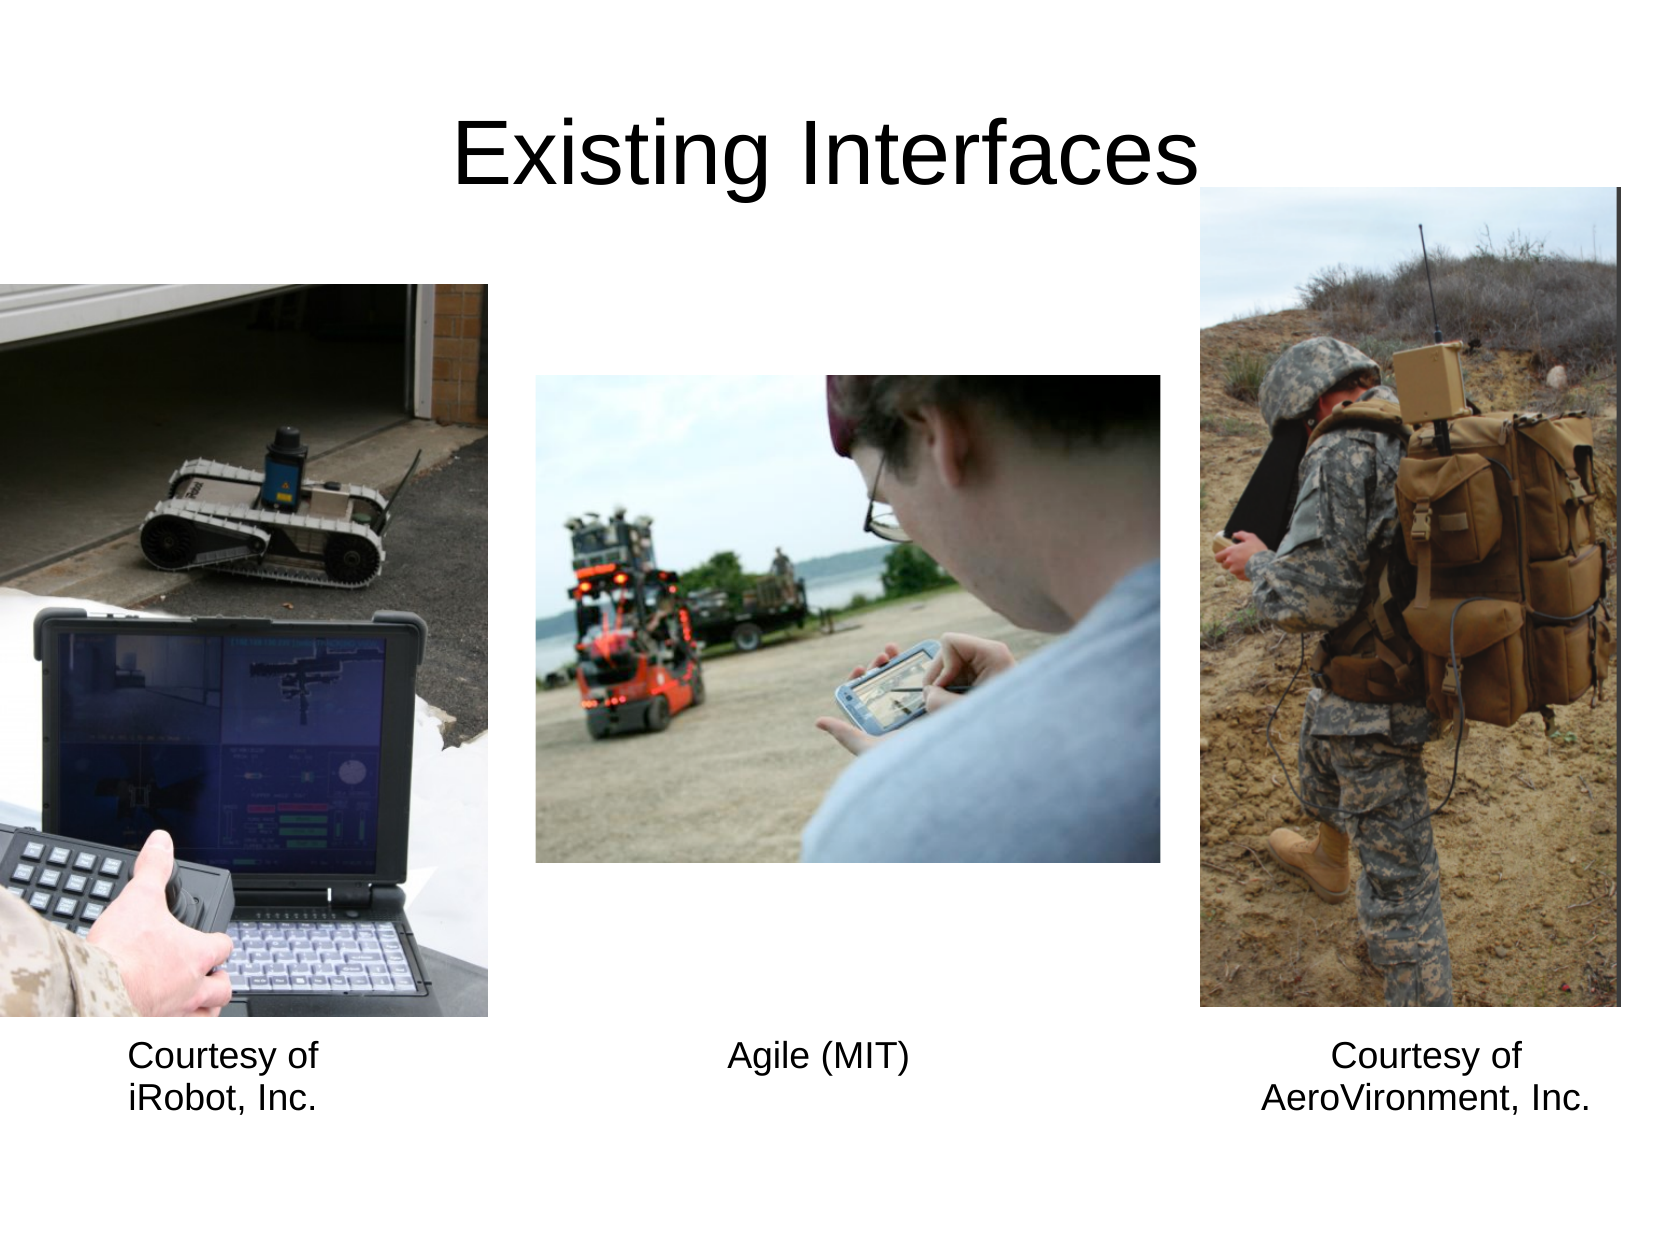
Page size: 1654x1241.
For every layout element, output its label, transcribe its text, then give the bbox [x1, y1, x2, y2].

title Existing Interfaces [82, 49, 1571, 257]
text_box Courtesy of iRobot, Inc. [112, 1027, 343, 1127]
text_box Agile (MIT) [712, 1027, 926, 1085]
picture [535, 375, 1161, 863]
picture [1200, 187, 1621, 1007]
picture [0, 284, 488, 1017]
text_box Courtesy of AeroVironment, Inc. [1246, 1027, 1653, 1127]
